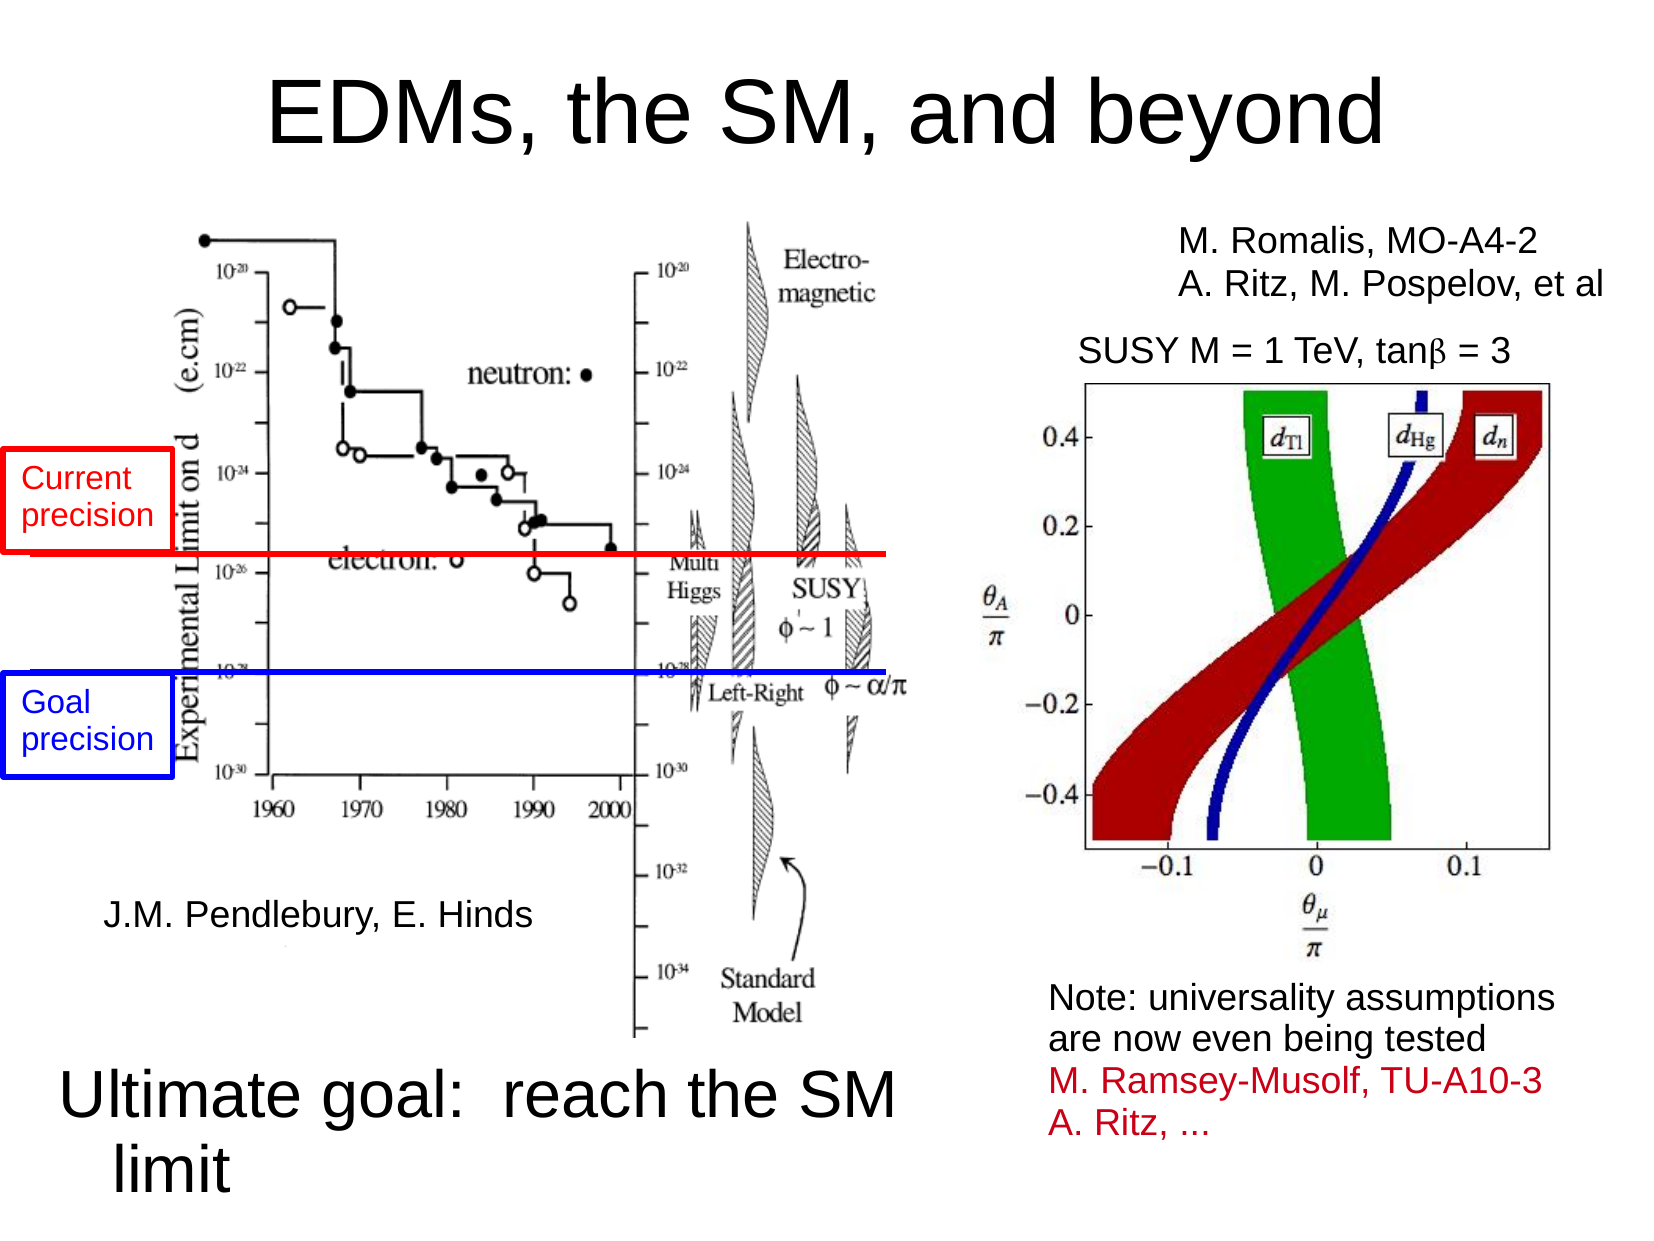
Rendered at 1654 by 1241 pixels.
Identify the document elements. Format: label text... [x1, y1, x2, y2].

text_box Goal precision [3, 673, 173, 777]
text_box M. Romalis, MO-A4-2 A. Ritz, M. Pospelov, et al [1163, 212, 1619, 321]
picture [980, 383, 1552, 963]
picture [163, 208, 916, 1038]
text_box Current precision [3, 448, 173, 553]
text_box Note: universality assumptions are now even being tested M. Ramsey-Musolf, TU-A10-3 A. Ritz, ... [1033, 968, 1625, 1170]
text_box SUSY M = 1 TeV, tan = 3 [1062, 322, 1530, 384]
title EDMs, the SM, and beyond [82, 15, 1571, 208]
list Ultimate goal: reach the SM limit [41, 1057, 904, 1224]
text_box J.M. Pendlebury, E. Hinds [88, 885, 549, 948]
